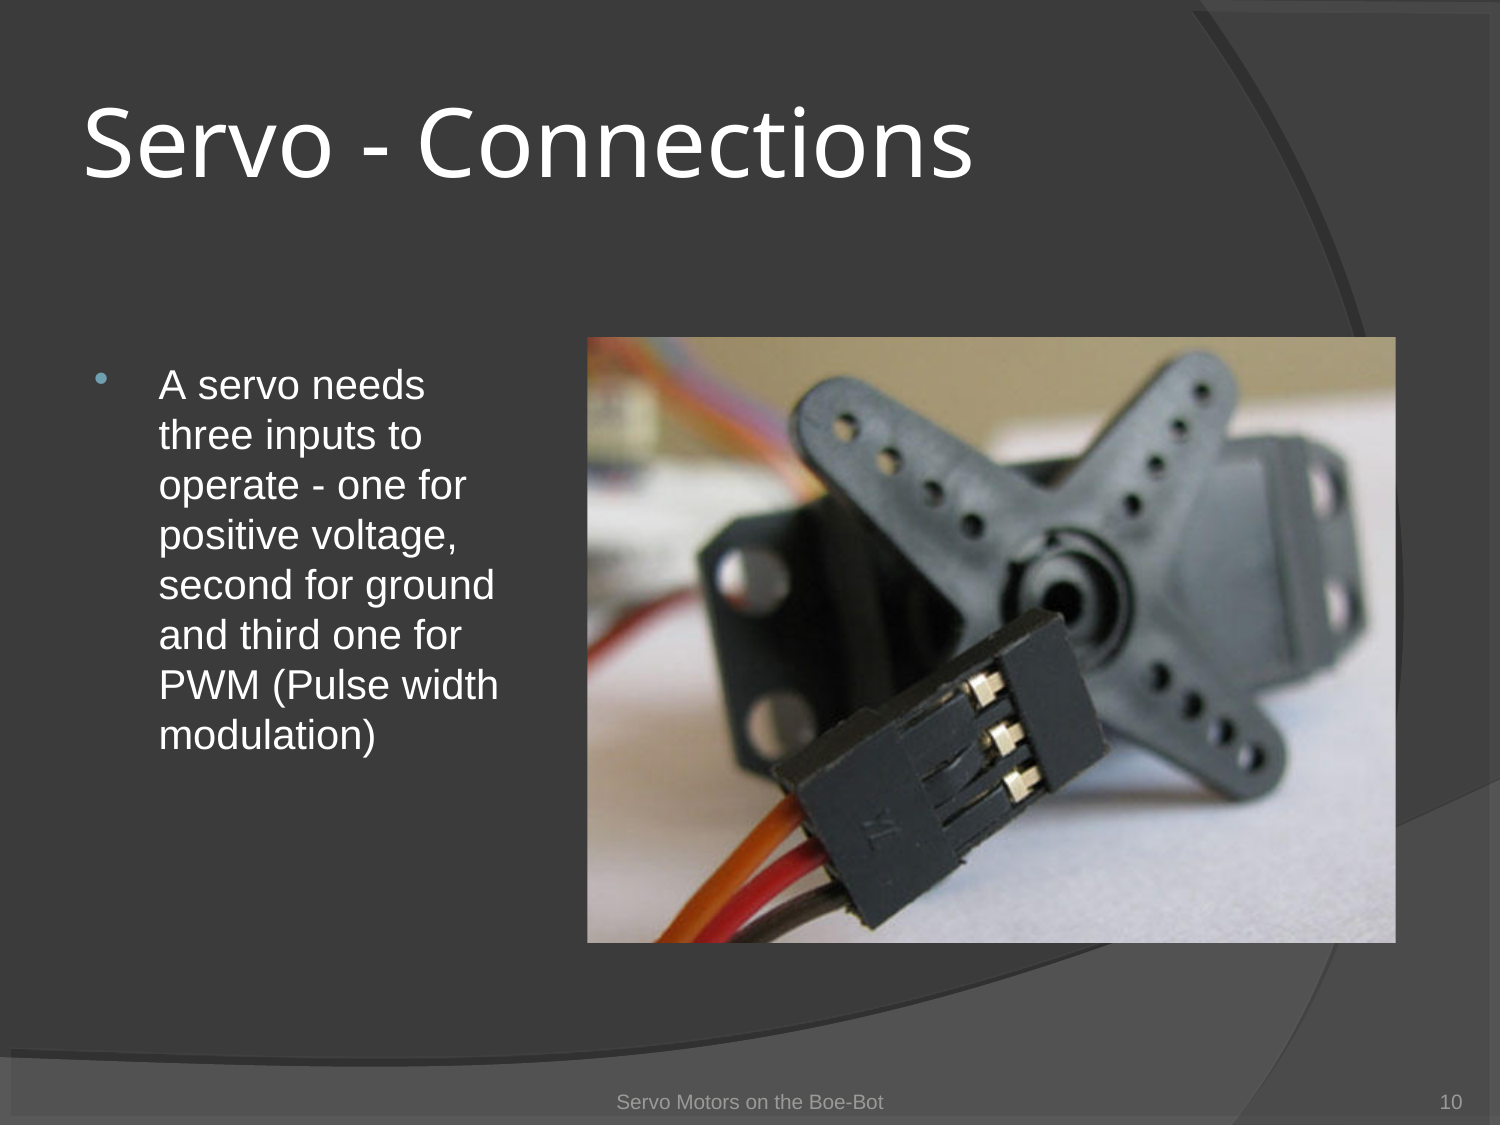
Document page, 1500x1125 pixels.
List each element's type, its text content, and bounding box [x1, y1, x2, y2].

title Servo - Connections [74, 45, 1300, 233]
text_box Servo Motors on the Boe-Bot [512, 1053, 988, 1114]
text_box <number> [1337, 1053, 1463, 1114]
list A servo needs three inputs to operate - one for positive voltage, second for ground and third one for PWM (Pulse width modulation) [75, 350, 538, 943]
picture [587, 337, 1396, 943]
